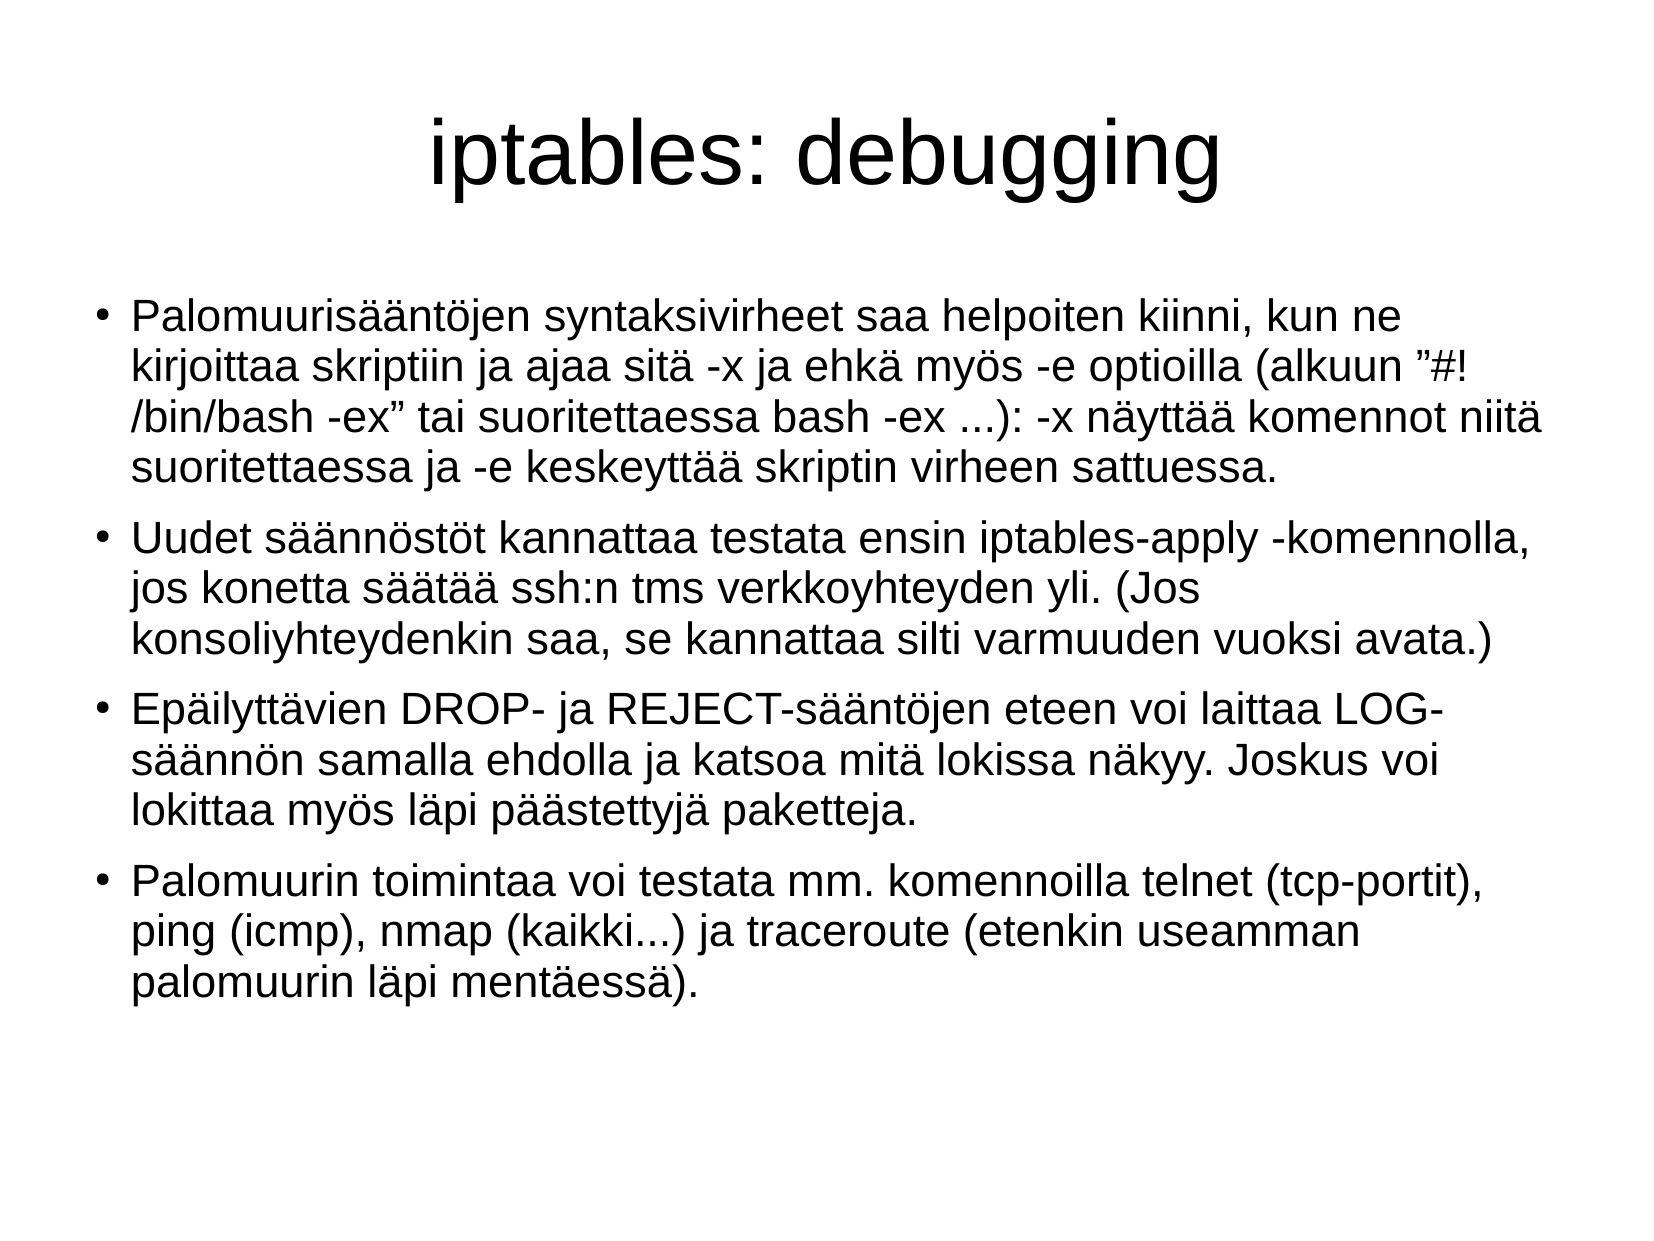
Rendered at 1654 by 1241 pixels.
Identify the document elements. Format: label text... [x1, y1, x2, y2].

title iptables: debugging [82, 49, 1571, 257]
list Palomuurisääntöjen syntaksivirheet saa helpoiten kiinni, kun ne kirjoittaa skriptiin ja ajaa sitä -x ja ehkä myös -e optioilla (alkuun ”#! /bin/bash -ex” tai suoritettaessa bash -ex ...): -x näyttää komennot niitä suoritettaessa ja -e keskeyttää skriptin virheen sattuessa. Uudet säännöstöt kannattaa testata ensin iptables-apply -komennolla, jos konetta säätää ssh:n tms verkkoyhteyden yli. (Jos konsoliyhteydenkin saa, se kannattaa silti varmuuden vuoksi avata.) Epäilyttävien DROP- ja REJECT-sääntöjen eteen voi laittaa LOG-säännön samalla ehdolla ja katsoa mitä lokissa näkyy. Joskus voi lokittaa myös läpi päästettyjä paketteja. Palomuurin toimintaa voi testata mm. komennoilla telnet (tcp-portit), ping (icmp), nmap (kaikki...) ja traceroute (etenkin useamman palomuurin läpi mentäessä). [82, 290, 1571, 1010]
